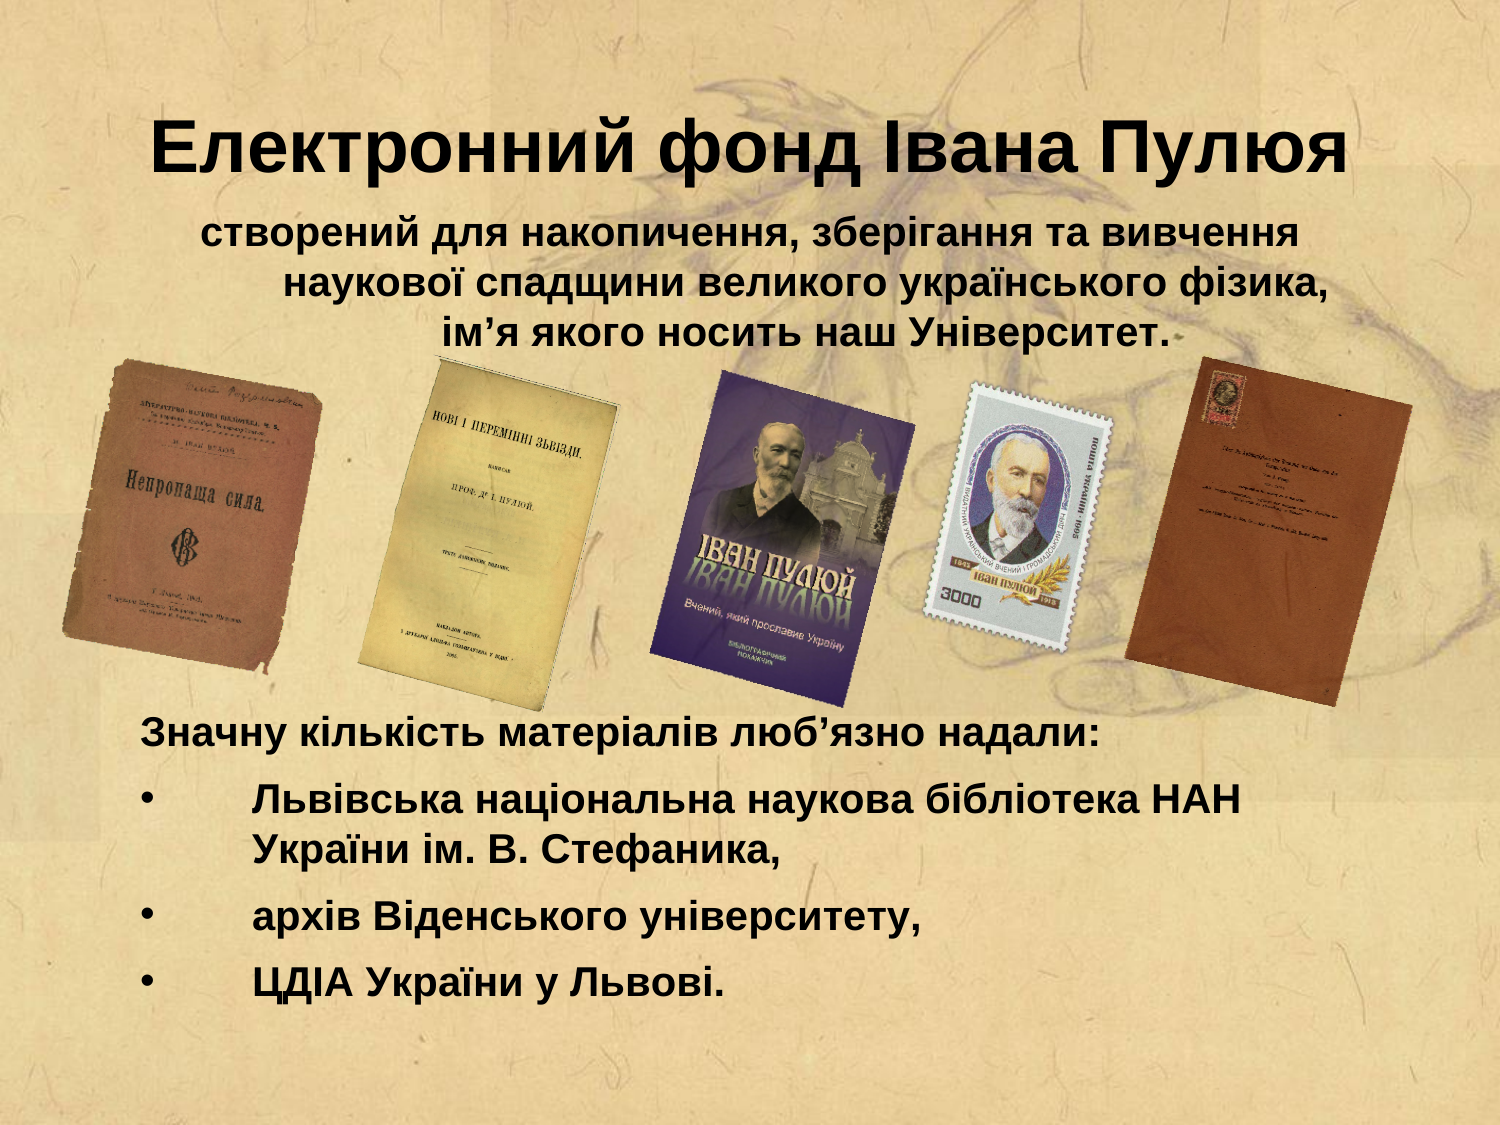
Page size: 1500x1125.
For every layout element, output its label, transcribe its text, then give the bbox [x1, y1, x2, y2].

picture [0, 0, 1500, 1125]
list Електронний фонд Івана Пулюя створений для накопичення, зберігання та вивчення наукової спадщини великого українського фізика, ім’я якого носить наш Університет. Значну кількість матеріалів люб’язно надали: Львівська національна наукова бібліотека НАН України ім. В. Стефаника, архів Віденського університету, ЦДІА України у Львові. [125, 90, 1375, 1109]
